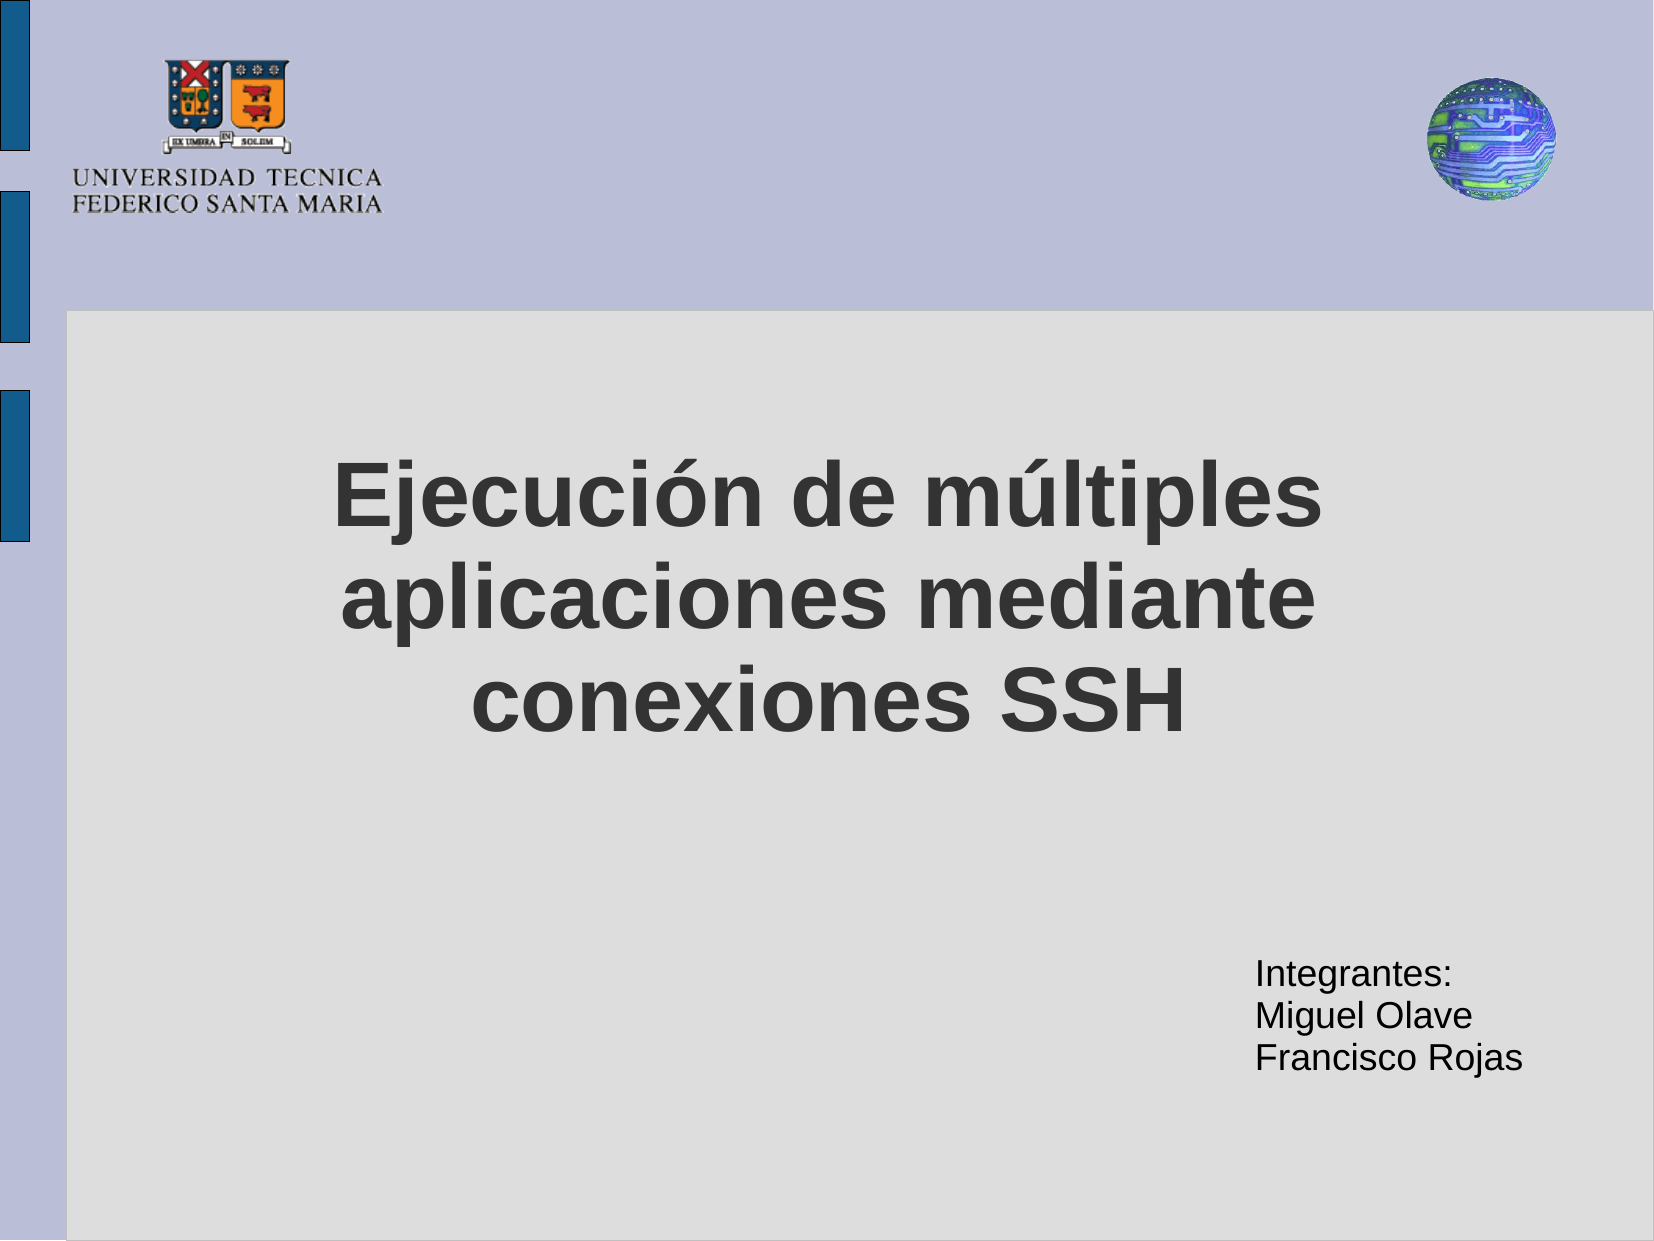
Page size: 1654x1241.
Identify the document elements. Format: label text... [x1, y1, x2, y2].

picture [1417, 74, 1565, 207]
picture [71, 58, 384, 213]
text_box [121, 91, 1534, 1164]
text_box Integrantes: Miguel Olave Francisco Rojas [1240, 944, 1625, 1086]
